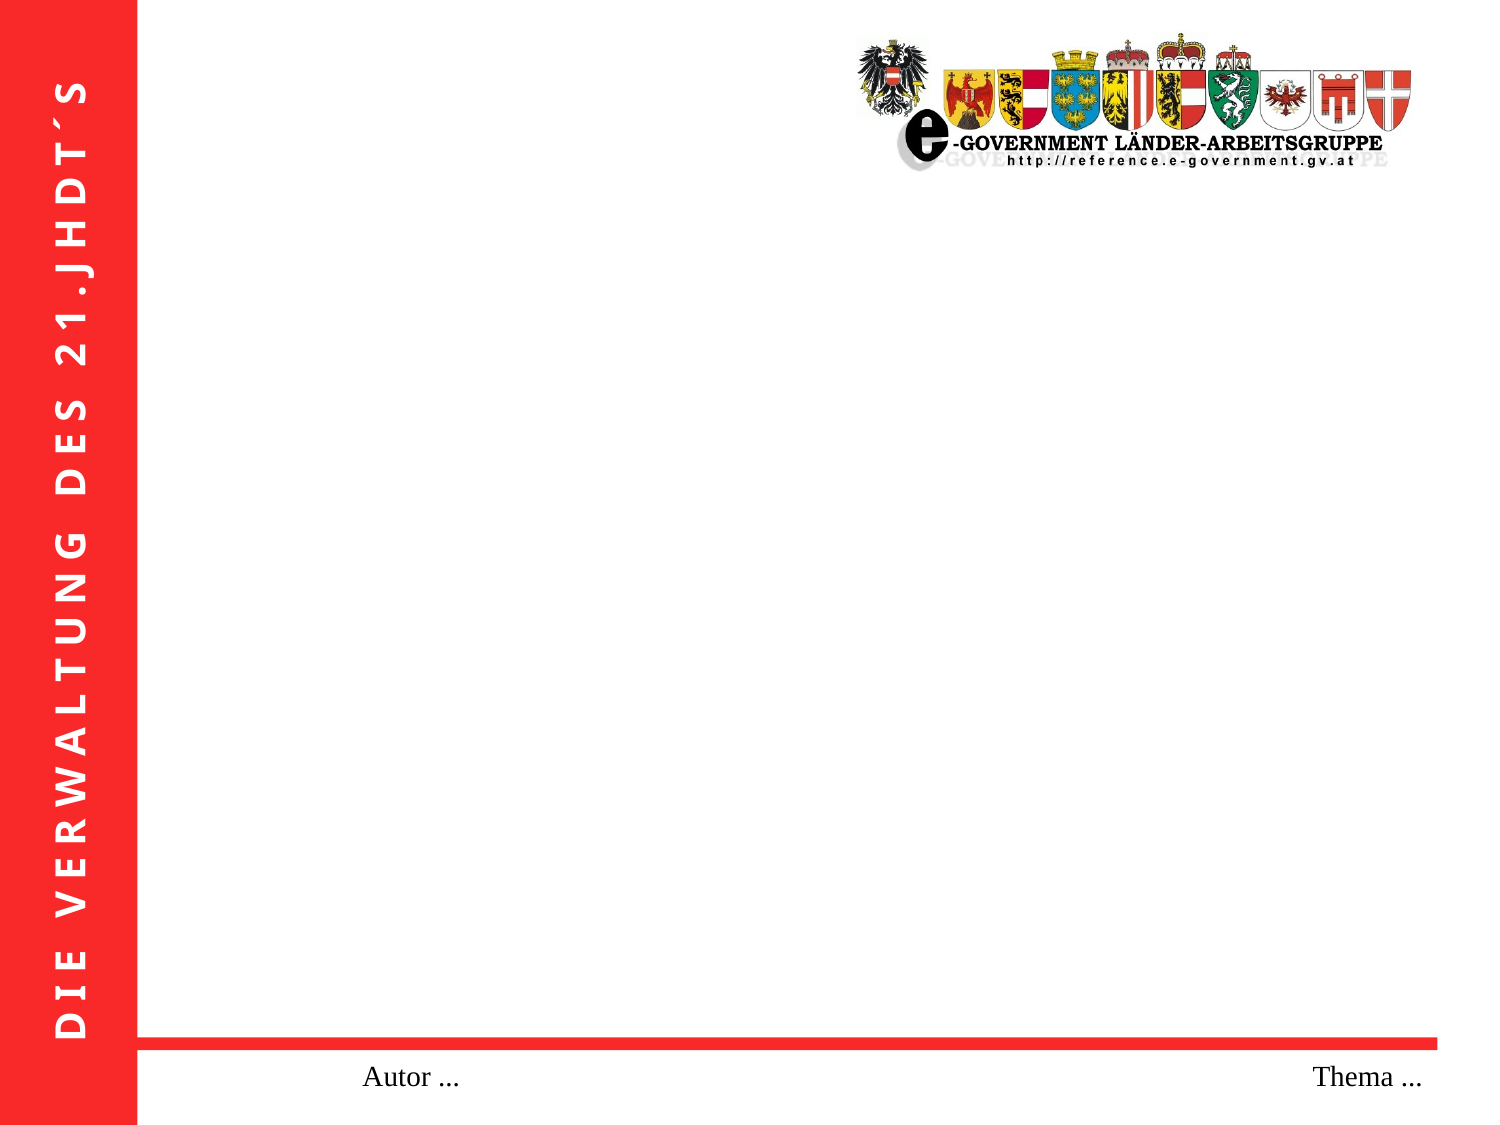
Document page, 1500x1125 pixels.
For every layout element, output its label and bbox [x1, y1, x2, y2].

picture [856, 30, 1412, 173]
